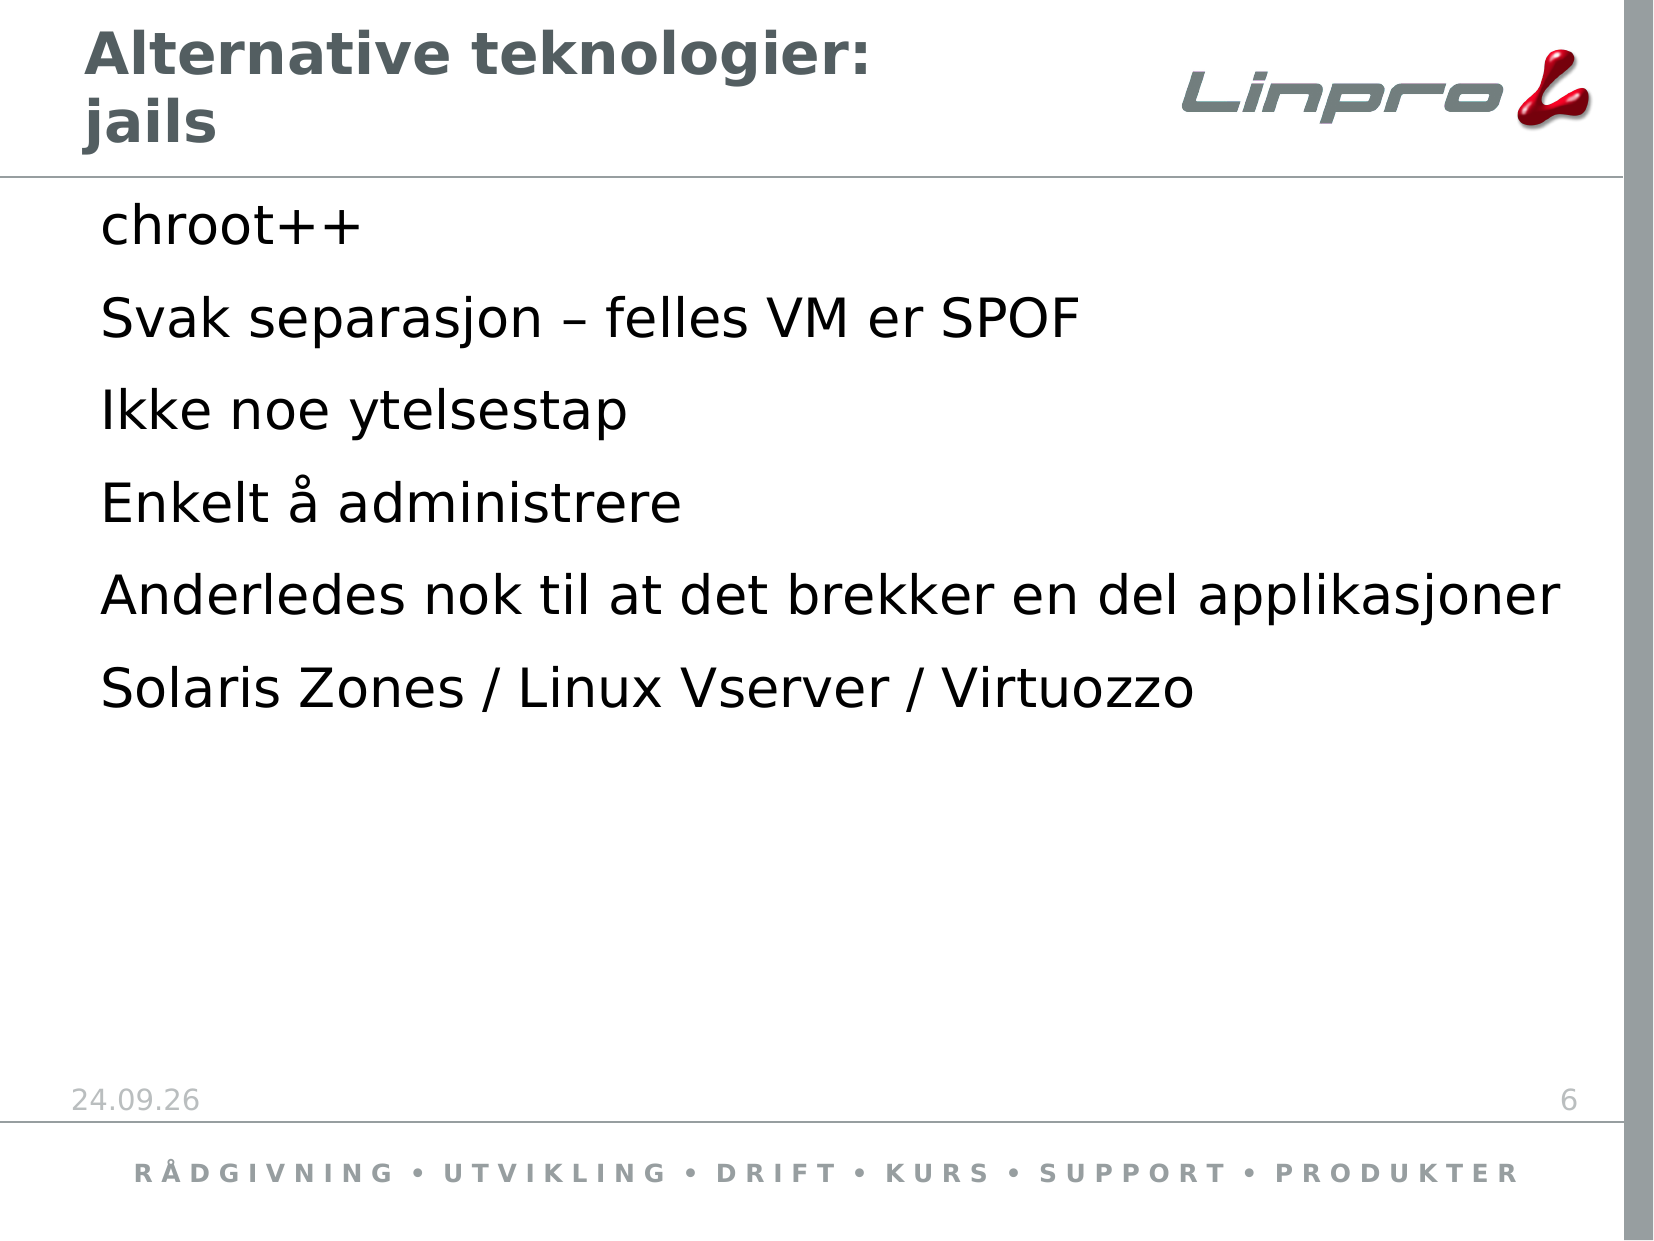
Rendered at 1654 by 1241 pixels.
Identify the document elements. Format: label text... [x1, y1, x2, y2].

title Alternative teknologier: jails [84, 20, 1573, 157]
list chroot++ Svak separasjon – felles VM er SPOF Ikke noe ytelsestap Enkelt å administrere Anderledes nok til at det brekker en del applikasjoner Solaris Zones / Linux Vserver / Virtuozzo [82, 194, 1571, 1039]
picture [1573, 47, 1595, 133]
